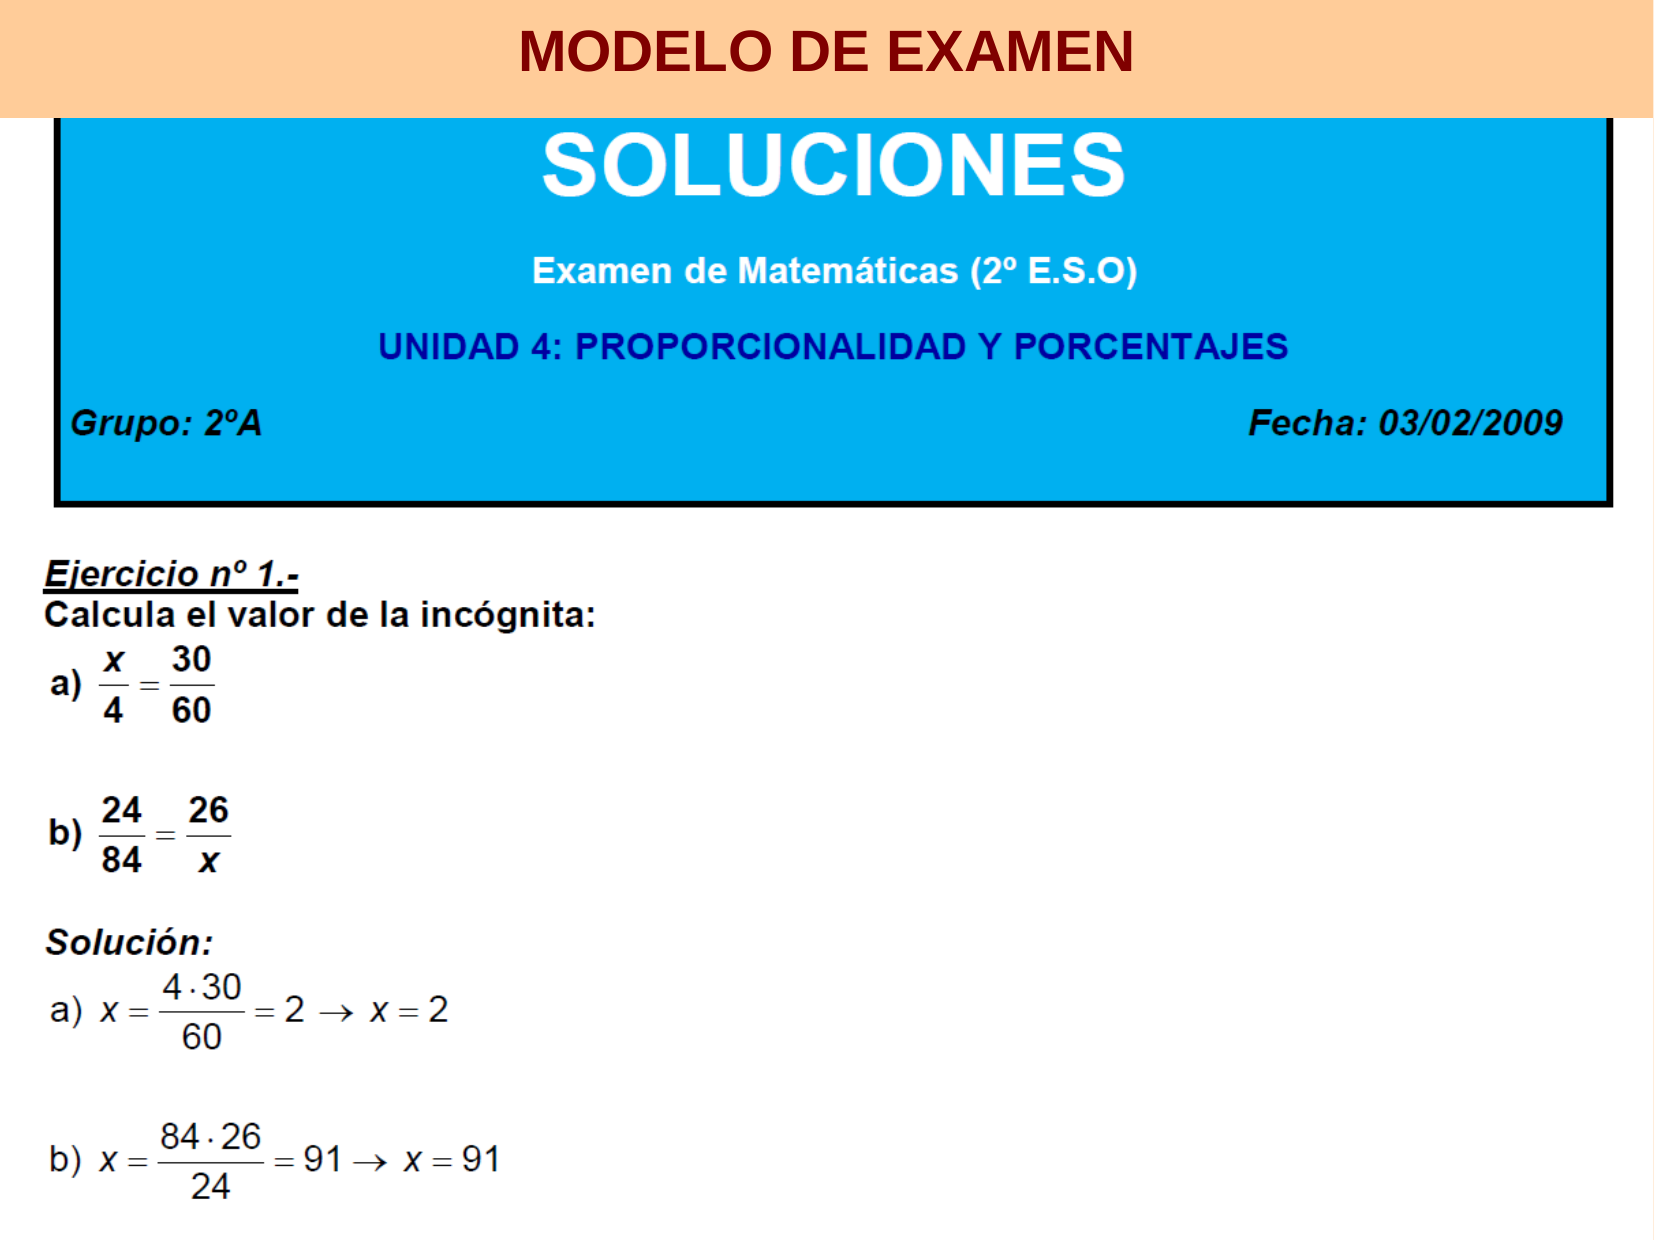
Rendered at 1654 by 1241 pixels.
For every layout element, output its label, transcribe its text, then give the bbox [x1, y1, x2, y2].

picture [1470, 410, 1484, 434]
picture [534, 257, 554, 283]
picture [900, 264, 917, 283]
picture [1418, 410, 1432, 434]
picture [857, 134, 871, 195]
picture [1222, 334, 1237, 359]
picture [830, 334, 853, 359]
picture [1401, 410, 1418, 434]
picture [160, 417, 179, 434]
picture [1015, 134, 1064, 195]
picture [1124, 334, 1142, 359]
picture [1503, 410, 1522, 434]
picture [775, 334, 799, 359]
picture [1172, 334, 1192, 359]
picture [1072, 133, 1124, 196]
picture [1325, 417, 1332, 434]
picture [659, 334, 678, 359]
picture [407, 334, 427, 359]
picture [729, 134, 781, 196]
picture [1484, 410, 1501, 434]
picture [1336, 426, 1344, 434]
picture [543, 133, 595, 196]
picture [381, 334, 401, 359]
picture [1063, 257, 1084, 283]
picture [631, 264, 649, 283]
picture [984, 257, 1016, 283]
picture [445, 334, 466, 359]
picture [603, 334, 624, 359]
picture [1453, 410, 1470, 434]
picture [1293, 417, 1310, 434]
picture [944, 334, 965, 359]
picture [124, 417, 134, 434]
picture [1313, 410, 1322, 434]
picture [1070, 334, 1091, 359]
picture [920, 264, 938, 283]
picture [980, 334, 1001, 359]
picture [881, 334, 885, 359]
picture [237, 410, 260, 434]
picture [1432, 410, 1450, 434]
picture [916, 334, 940, 359]
picture [434, 334, 438, 359]
picture [891, 334, 912, 359]
picture [557, 264, 576, 283]
picture [805, 334, 825, 359]
picture [1272, 417, 1290, 434]
picture [0, 118, 1653, 1241]
picture [579, 264, 595, 283]
picture [205, 410, 222, 434]
picture [578, 334, 597, 359]
picture [1339, 417, 1353, 434]
picture [824, 264, 852, 283]
picture [1380, 410, 1398, 434]
picture [1017, 334, 1036, 359]
picture [789, 258, 800, 283]
picture [1244, 334, 1263, 359]
picture [1096, 334, 1117, 359]
picture [856, 257, 873, 283]
picture [770, 264, 787, 283]
picture [470, 334, 493, 359]
picture [708, 264, 727, 283]
picture [1148, 334, 1168, 359]
picture [890, 264, 896, 283]
picture [1249, 410, 1272, 434]
picture [225, 411, 230, 421]
picture [135, 417, 157, 441]
picture [653, 264, 671, 283]
text_box MODELO DE EXAMEN [428, 11, 1226, 94]
picture [1128, 257, 1136, 289]
picture [683, 334, 707, 359]
picture [953, 134, 1003, 195]
picture [941, 264, 958, 283]
picture [875, 258, 886, 283]
picture [880, 133, 942, 196]
picture [685, 257, 705, 283]
picture [72, 410, 96, 434]
picture [1039, 334, 1064, 359]
picture [532, 334, 550, 359]
picture [803, 264, 821, 283]
picture [114, 417, 122, 434]
picture [232, 411, 237, 421]
picture [792, 133, 847, 195]
picture [676, 134, 720, 195]
picture [1098, 257, 1124, 283]
picture [739, 334, 759, 359]
picture [1030, 257, 1050, 283]
picture [766, 334, 770, 359]
picture [605, 133, 666, 196]
picture [599, 264, 628, 283]
picture [1196, 334, 1219, 359]
picture [1267, 334, 1287, 359]
picture [99, 417, 109, 434]
picture [1524, 410, 1542, 434]
picture [713, 334, 734, 359]
picture [740, 257, 766, 283]
picture [628, 334, 653, 359]
picture [1545, 410, 1562, 434]
picture [858, 334, 875, 359]
picture [497, 334, 518, 359]
picture [972, 257, 980, 289]
